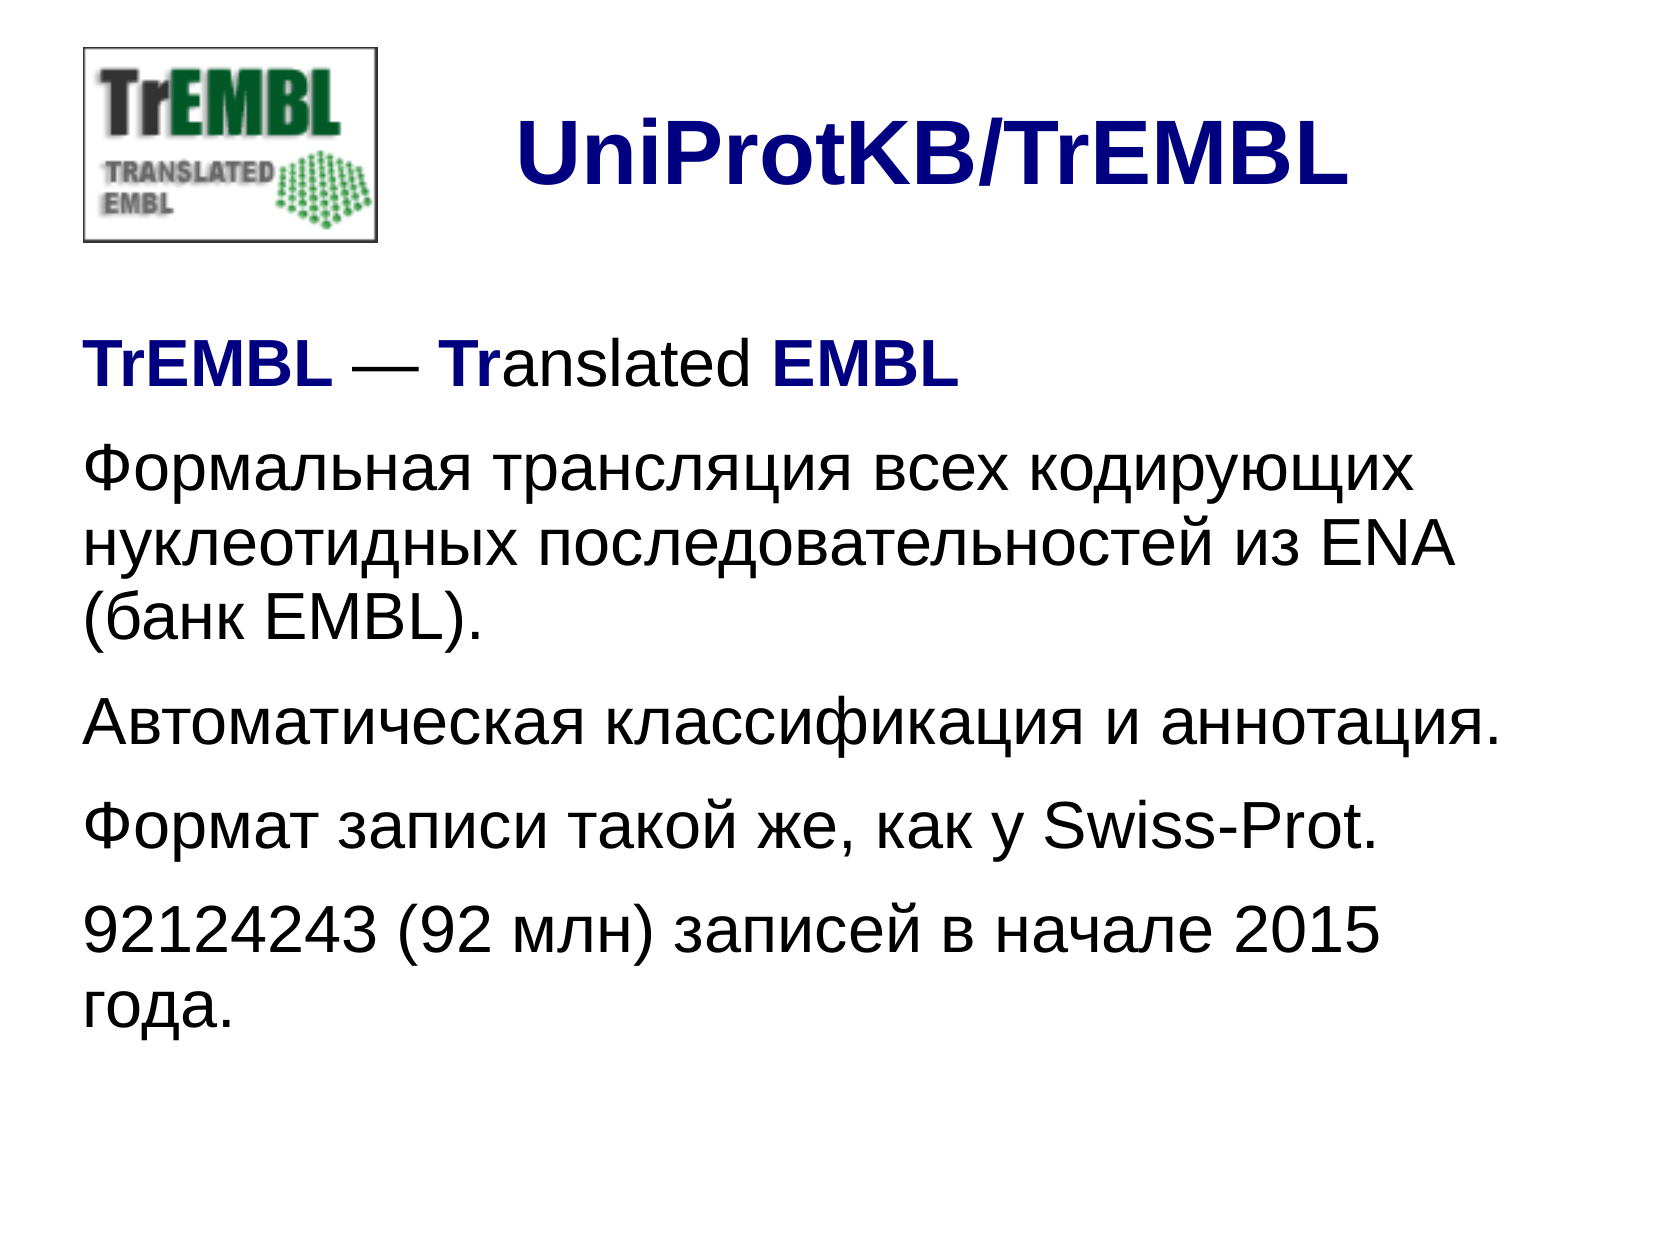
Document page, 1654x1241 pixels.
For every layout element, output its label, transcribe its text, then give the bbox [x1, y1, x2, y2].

list TrEMBL — Translated EMBL Формальная трансляция всех кодирующих нуклеотидных последовательностей из ENA (банк EMBL). Автоматическая классификация и аннотация. Формат записи такой же, как у Swiss-Prot. 92124243 (92 млн) записей в начале 2015 года. [82, 325, 1536, 1075]
title UniProtKB/TrEMBL [188, 49, 1654, 257]
picture [83, 47, 378, 243]
